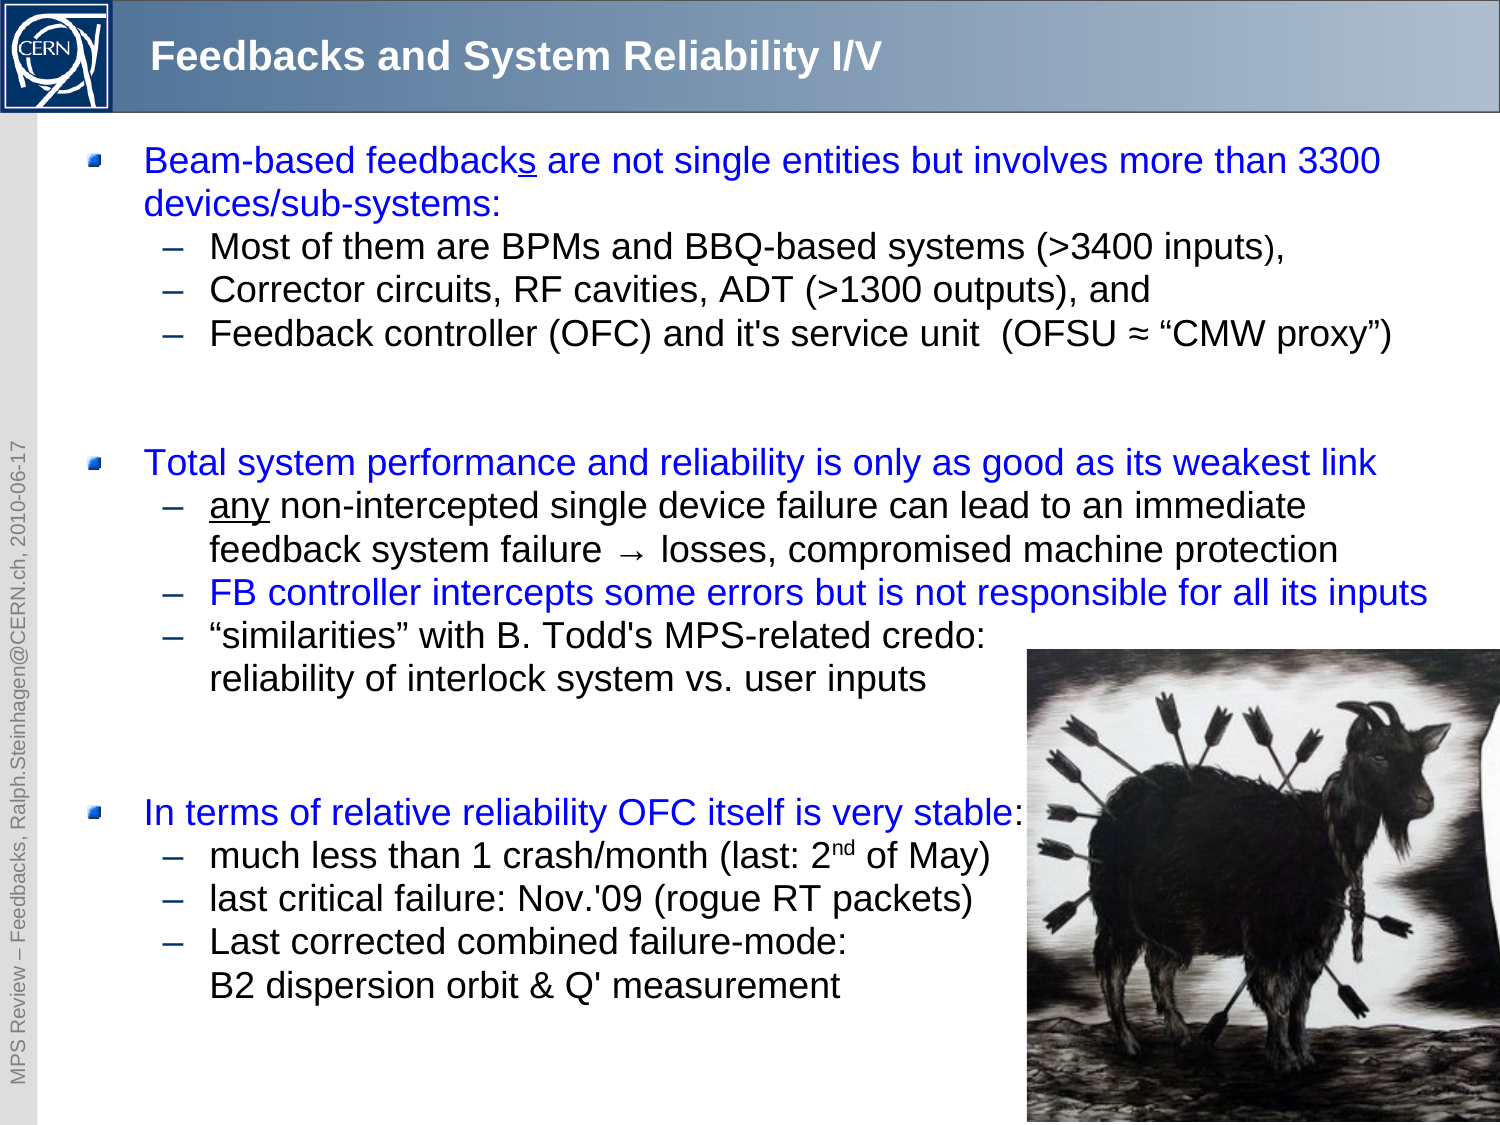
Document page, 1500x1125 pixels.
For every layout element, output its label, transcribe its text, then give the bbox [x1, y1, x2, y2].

title Feedbacks and System Reliability I/V [150, 7, 1201, 106]
list Beam-based feedbacks are not single entities but involves more than 3300 devices/sub-systems: Most of them are BPMs and BBQ-based systems (>3400 inputs), Corrector circuits, RF cavities, ADT (>1300 outputs), and Feedback controller (OFC) and it's service unit (OFSU ≈ “CMW proxy”) Total system performance and reliability is only as good as its weakest link any non-intercepted single device failure can lead to an immediate feedback system failure → losses, compromised machine protection FB controller intercepts some errors but is not responsible for all its inputs “similarities” with B. Todd's MPS-related credo: reliability of interlock system vs. user inputs In terms of relative reliability OFC itself is very stable: much less than 1 crash/month (last: 2nd of May) last critical failure: Nov.'09 (rogue RT packets) Last corrected combined failure-mode: B2 dispersion orbit & Q' measurement [87, 137, 1438, 1016]
picture [1026, 649, 1500, 1123]
picture [0, 0, 113, 113]
